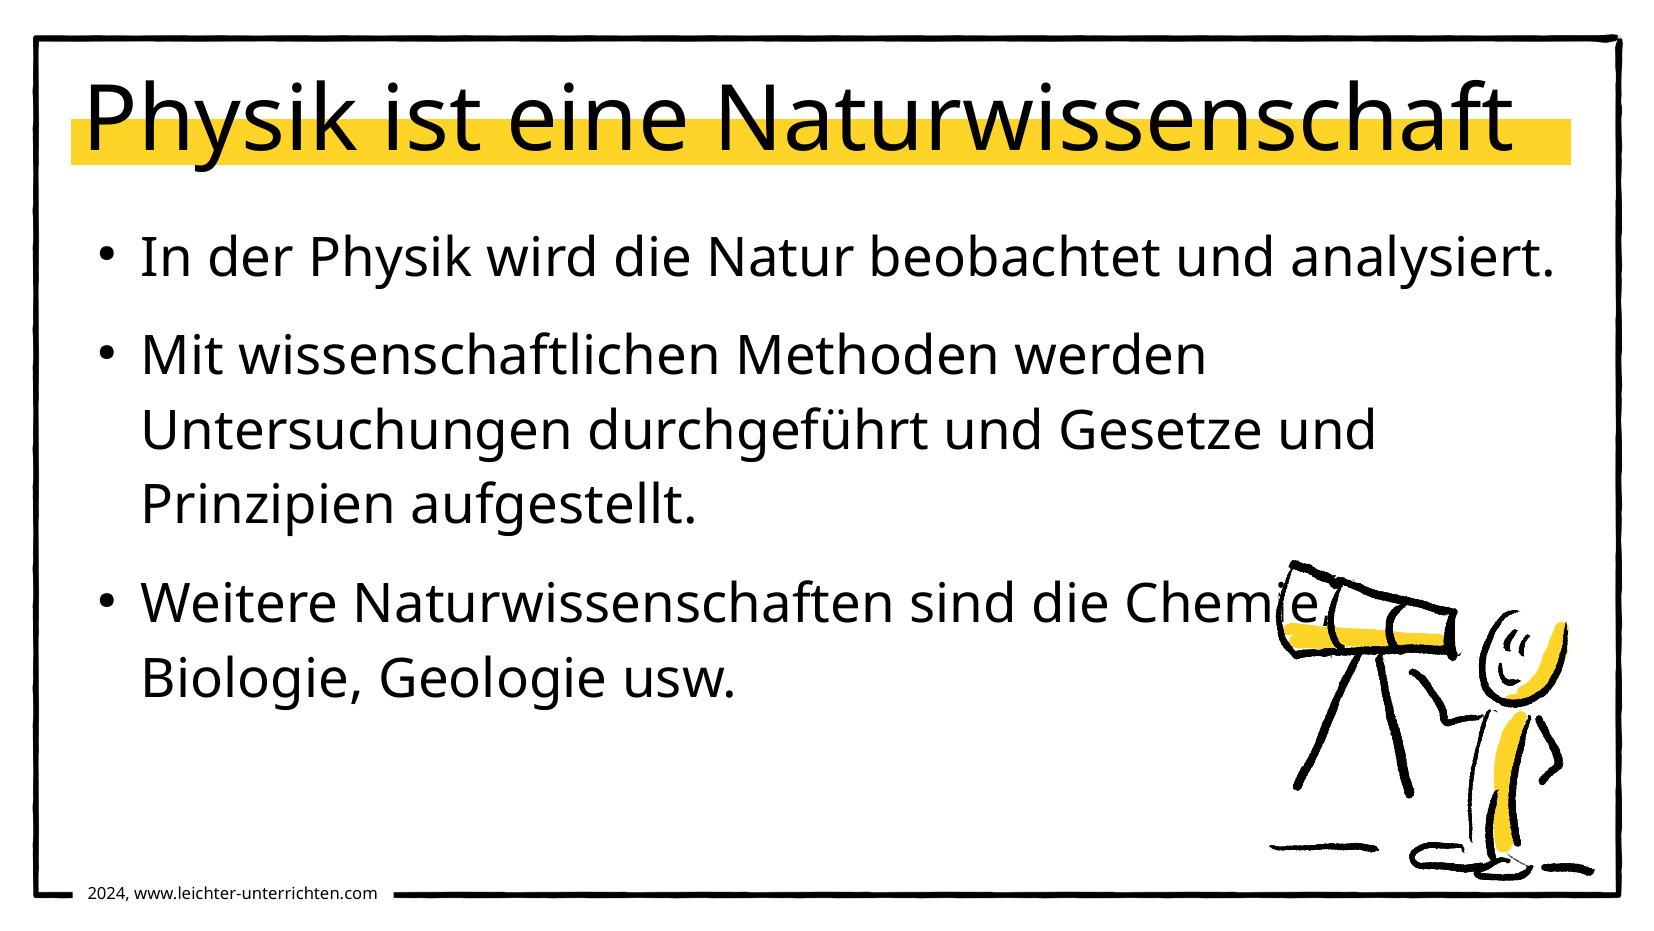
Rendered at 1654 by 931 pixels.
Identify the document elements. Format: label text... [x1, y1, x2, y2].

title Physik ist eine Naturwissenschaft [82, 37, 1571, 193]
list In der Physik wird die Natur beobachtet und analysiert. Mit wissenschaftlichen Methoden werden Untersuchungen durchgeführt und Gesetze und Prinzipien aufgestellt. Weitere Naturwissenschaften sind die Chemie, Biologie, Geologie usw. [82, 217, 1571, 758]
picture [29, 32, 1625, 901]
